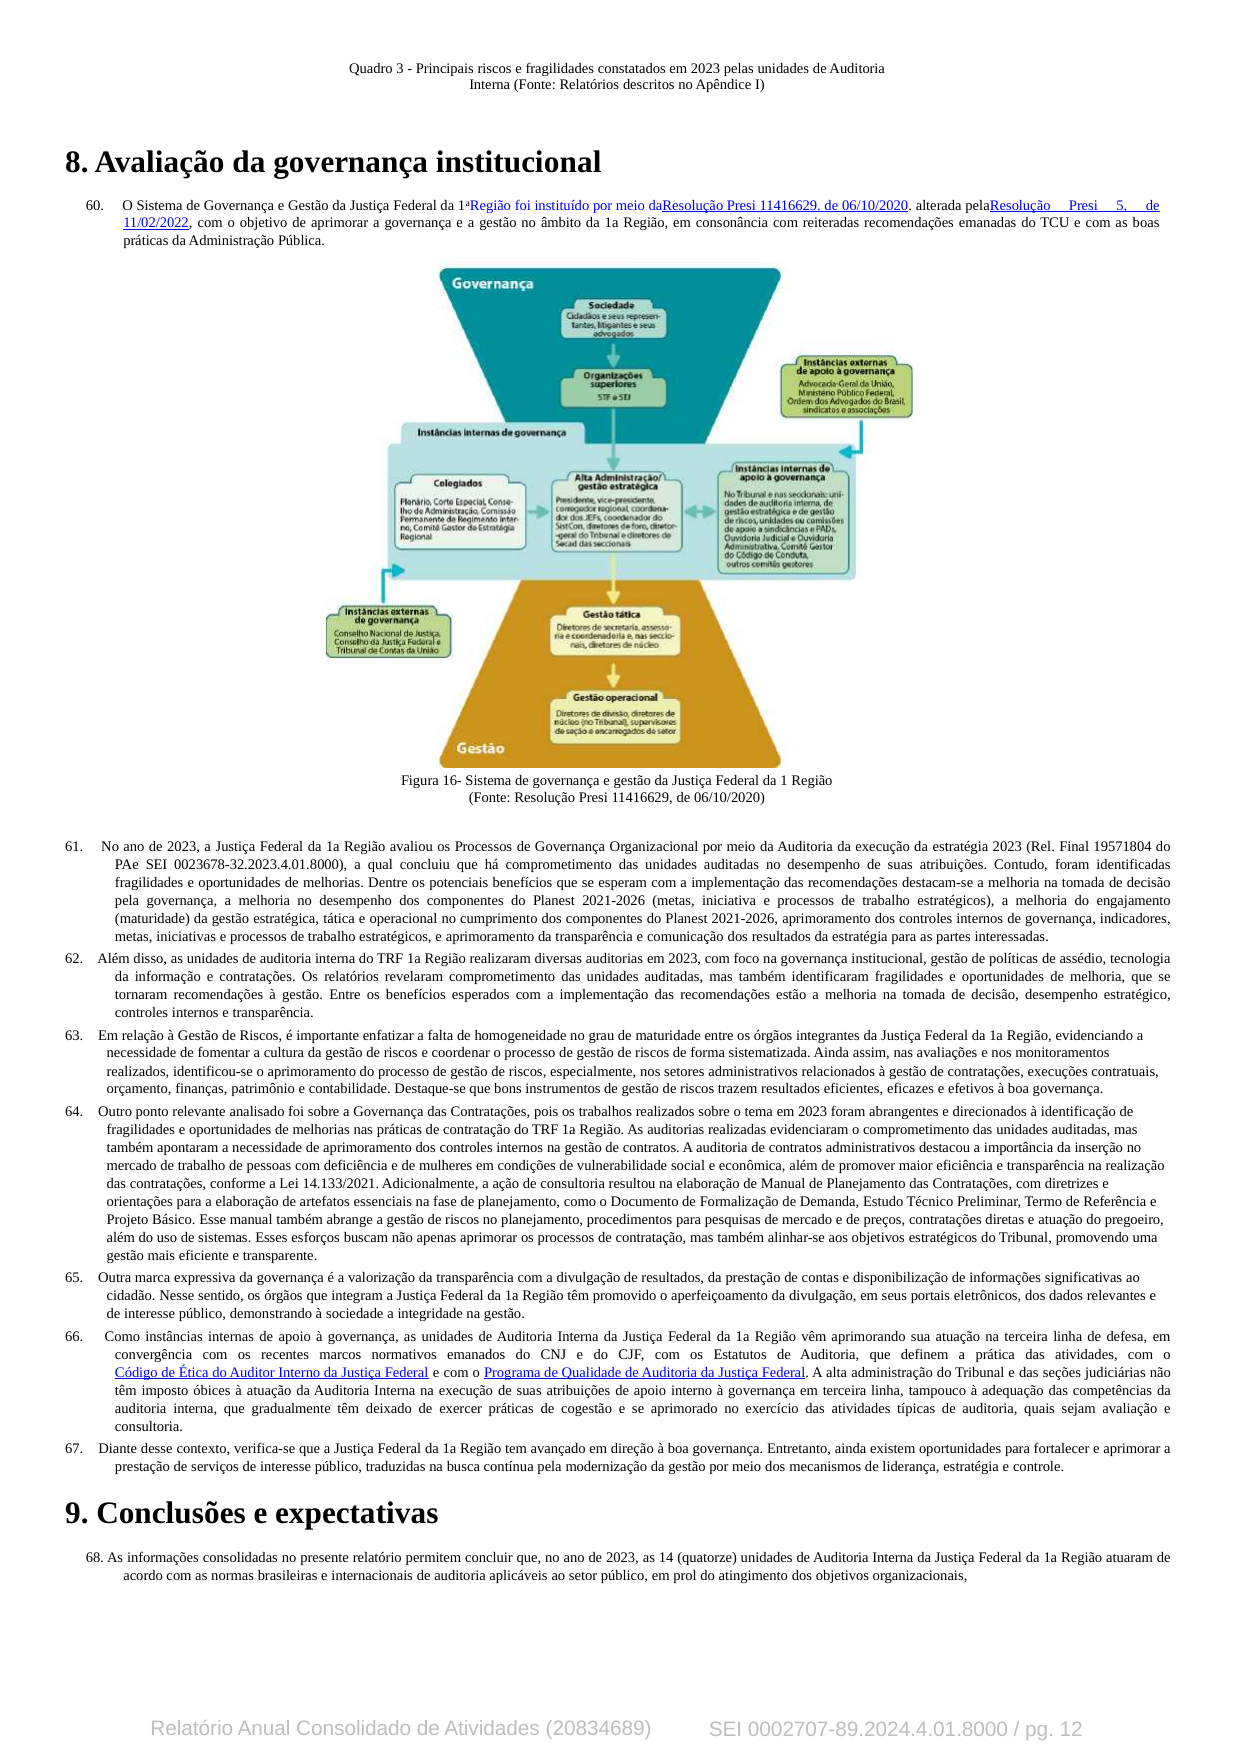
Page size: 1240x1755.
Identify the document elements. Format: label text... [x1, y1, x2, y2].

text_box Quadro 3 - Principais riscos e fragilidades constatados em 2023 pelas unidades de Auditoria Interna (Fonte: Relatórios descritos no Apêndice I) [334, 59, 901, 95]
text_box SEI 0002707-89.2024.4.01.8000 / pg. 12 [709, 1715, 1090, 1740]
text_box 61. No ano de 2023, a Justiça Federal da 1a Região avaliou os Processos de Governança Organizacional por meio da Auditoria da execução da estratégia 2023 (Rel. Final 19571804 do PAe SEI 0023678-32.2023.4.01.8000), a qual concluiu que há comprometimento das unidades auditadas no desempenho de suas atribuições. Contudo, foram identificadas fragilidades e oportunidades de melhorias. Dentre os potenciais benefícios que se esperam com a implementação das recomendações destacam-se a melhoria na tomada de decisão pela governança, a melhoria no desempenho dos componentes do Planest 2021-2026 (metas, iniciativa e processos de trabalho estratégicos), a melhoria do engajamento (maturidade) da gestão estratégica, tática e operacional no cumprimento dos componentes do Planest 2021-2026, aprimoramento dos controles internos de governança, indicadores, metas, iniciativas e processos de trabalho estratégicos, e aprimoramento da transparência e comunicação dos resultados da estratégia para as partes interessadas. 62. Além disso, as unidades de auditoria interna do TRF 1a Região realizaram diversas auditorias em 2023, com foco na governança institucional, gestão de políticas de assédio, tecnologia da informação e contratações. Os relatórios revelaram comprometimento das unidades auditadas, mas também identificaram fragilidades e oportunidades de melhoria, que se tornaram recomendações à gestão. Entre os benefícios esperados com a implementação das recomendações estão a melhoria na tomada de decisão, desempenho estratégico, controles internos e transparência. 63. Em relação à Gestão de Riscos, é importante enfatizar a falta de homogeneidade no grau de maturidade entre os órgãos integrantes da Justiça Federal da 1a Região, evidenciando a necessidade de fomentar a cultura da gestão de riscos e coordenar o processo de gestão de riscos de forma sistematizada. Ainda assim, nas avaliações e nos monitoramentos realizados, identificou-se o aprimoramento do processo de gestão de riscos, especialmente, nos setores administrativos relacionados à gestão de contratações, execuções contratuais, orçamento, finanças, patrimônio e contabilidade. Destaque-se que bons instrumentos de gestão de riscos trazem resultados eficientes, eficazes e efetivos à boa governança. 64. Outro ponto relevante analisado foi sobre a Governança das Contratações, pois os trabalhos realizados sobre o tema em 2023 foram abrangentes e direcionados à identificação de fragilidades e oportunidades de melhorias nas práticas de contratação do TRF 1a Região. As auditorias realizadas evidenciaram o comprometimento das unidades auditadas, mas também apontaram a necessidade de aprimoramento dos controles internos na gestão de contratos. A auditoria de contratos administrativos destacou a importância da inserção no mercado de trabalho de pessoas com deficiência e de mulheres em condições de vulnerabilidade social e econômica, além de promover maior eficiência e transparência na realização das contratações, conforme a Lei 14.133/2021. Adicionalmente, a ação de consultoria resultou na elaboração de Manual de Planejamento das Contratações, com diretrizes e orientações para a elaboração de artefatos essenciais na fase de planejamento, como o Documento de Formalização de Demanda, Estudo Técnico Preliminar, Termo de Referência e Projeto Básico. Esse manual também abrange a gestão de riscos no planejamento, procedimentos para pesquisas de mercado e de preços, contratações diretas e atuação do pregoeiro, além do uso de sistemas. Esses esforços buscam não apenas aprimorar os processos de contratação, mas também alinhar-se aos objetivos estratégicos do Tribunal, promovendo uma gestão mais eficiente e transparente. 65. Outra marca expressiva da governança é a valorização da transparência com a divulgação de resultados, da prestação de contas e disponibilização de informações significativas ao cidadão. Nesse sentido, os órgãos que integram a Justiça Federal da 1a Região têm promovido o aperfeiçoamento da divulgação, em seus portais eletrônicos, dos dados relevantes e de interesse público, demonstrando à sociedade a integridade na gestão. 66. Como instâncias internas de apoio à governança, as unidades de Auditoria Interna da Justiça Federal da 1a Região vêm aprimorando sua atuação na terceira linha de defesa, em convergência com os recentes marcos normativos emanados do CNJ e do CJF, com os Estatutos de Auditoria, que definem a prática das atividades, com o Código de Ética do Auditor Interno da Justiça Federal e com o Programa de Qualidade de Auditoria da Justiça Federal. A alta administração do Tribunal e das seções judiciárias não têm imposto óbices à atuação da Auditoria Interna na execução de suas atribuições de apoio interno à governança em terceira linha, tampouco à adequação das competências da auditoria interna, que gradualmente têm deixado de exercer práticas de cogestão e se aprimorado no exercício das atividades típicas de auditoria, quais sejam avaliação e consultoria. 67. Diante desse contexto, verifica-se que a Justiça Federal da 1a Região tem avançado em direção à boa governança. Entretanto, ainda existem oportunidades para fortalecer e aprimorar a prestação de serviços de interesse público, traduzidas na busca contínua pela modernização da gestão por meio dos mecanismos de liderança, estratégia e controle. 9. Conclusões e expectativas 68. As informações consolidadas no presente relatório permitem concluir que, no ano de 2023, as 14 (quatorze) unidades de Auditoria Interna da Justiça Federal da 1a Região atuaram de acordo com as normas brasileiras e internacionais de auditoria aplicáveis ao setor público, em prol do atingimento dos objetivos organizacionais, [65, 836, 1171, 1691]
text_box Relatório Anual Consolidado de Atividades (20834689) [150, 1715, 661, 1741]
picture [326, 262, 913, 769]
text_box Figura 16- Sistema de governança e gestão da Justiça Federal da 1 Região (Fonte: Resolução Presi 11416629, de 06/10/2020) [399, 772, 835, 806]
text_box 8. Avaliação da governança institucional 60. O Sistema de Governança e Gestão da Justiça Federal da 1a Região foi instituído por meio da Resolução Presi 11416629. de 06/10/2020. alterada pela Resolução Presi 5, de 11/02/2022, com o objetivo de aprimorar a governança e a gestão no âmbito da 1a Região, em consonância com reiteradas recomendações emanadas do TCU e com as boas práticas da Administração Pública. [65, 141, 1160, 249]
